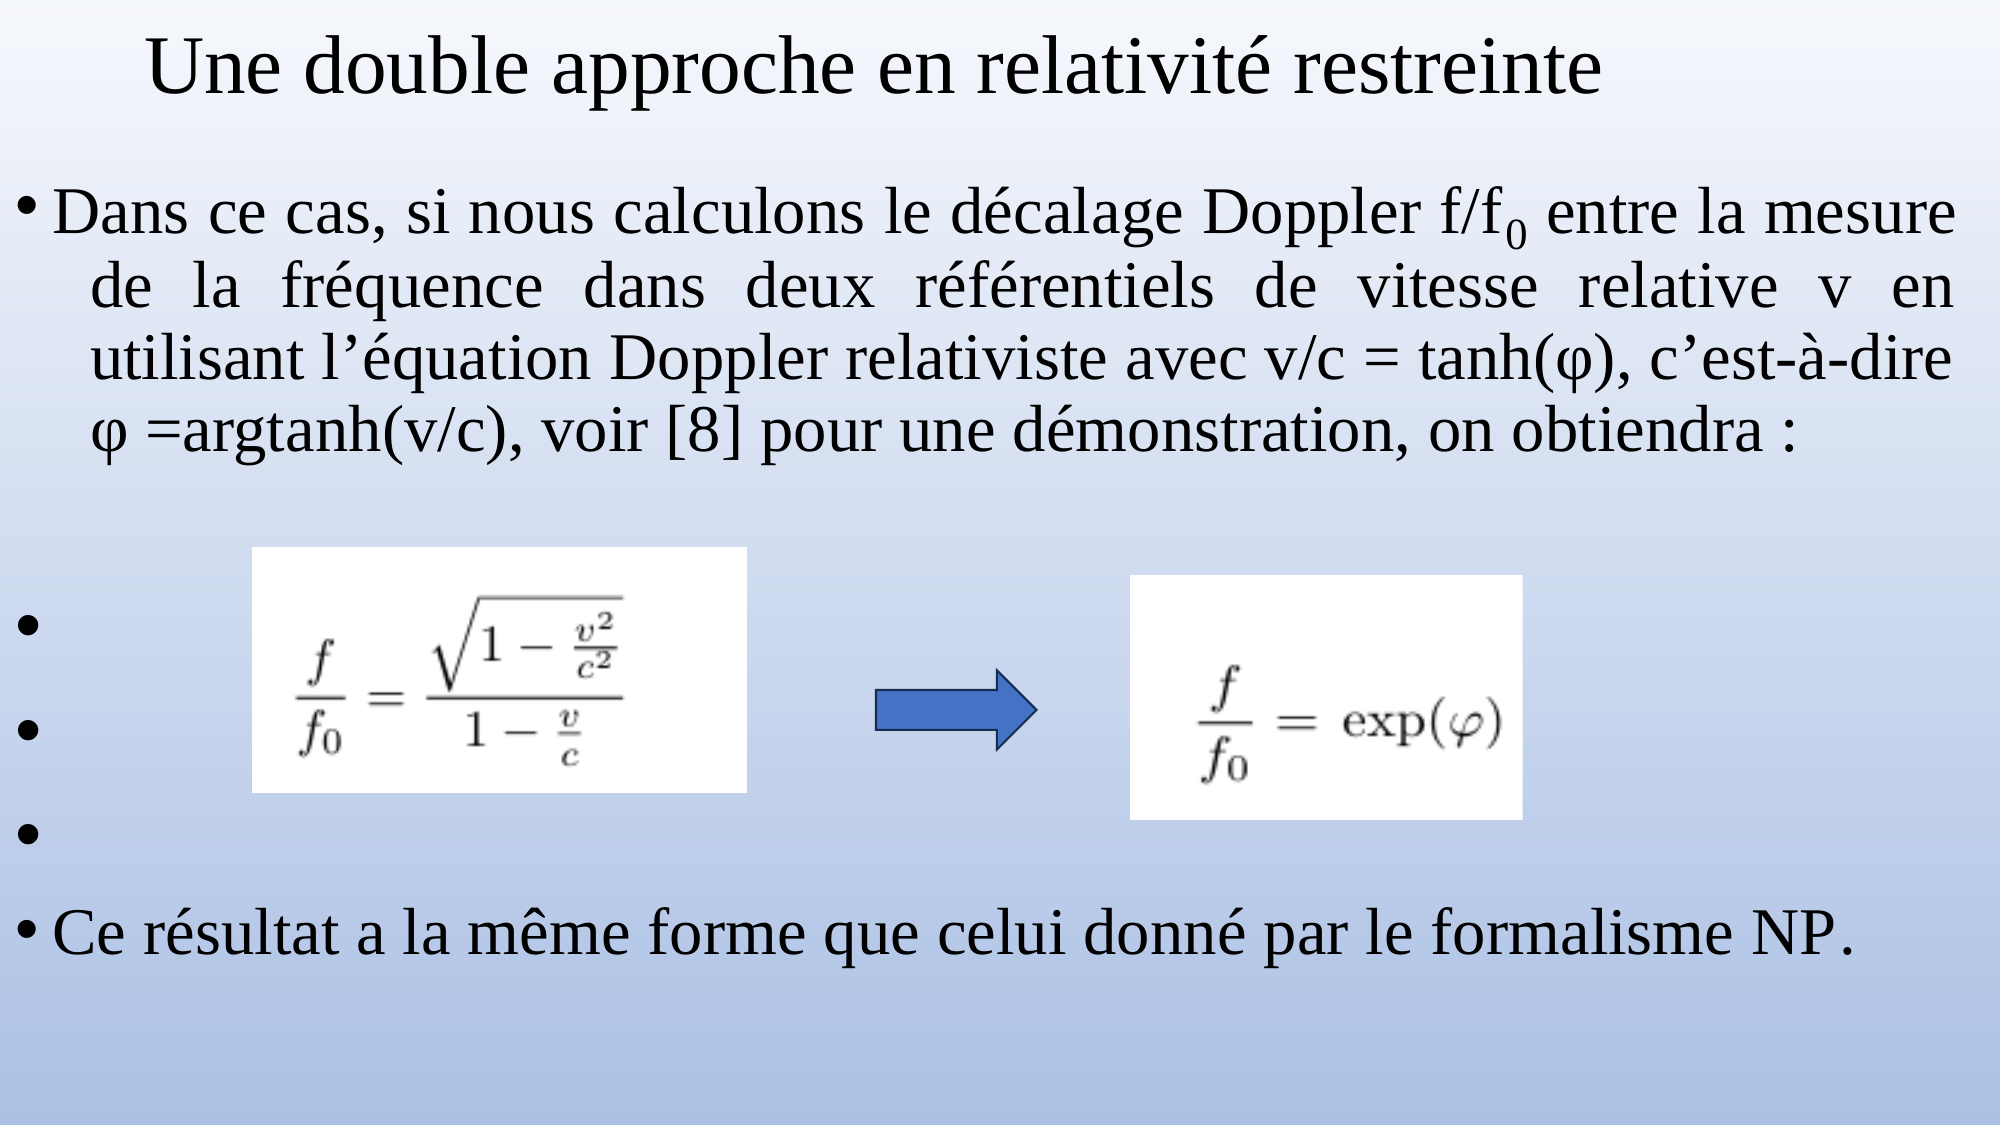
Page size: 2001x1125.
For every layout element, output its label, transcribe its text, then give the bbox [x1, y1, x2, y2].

text_box [876, 670, 1037, 750]
picture [1130, 575, 1523, 820]
title Une double approche en relativité restreinte [129, 0, 1667, 134]
list Dans ce cas, si nous calculons le décalage Doppler f/f0 entre la mesure de la fréquence dans deux référentiels de vitesse relative v en utilisant l’équation Doppler relativiste avec v/c = tanh(φ), c’est-à-dire φ =argtanh(v/c), voir [8] pour une démonstration, on obtiendra : Ce résultat a la même forme que celui donné par le formalisme NP. [0, 159, 1973, 1084]
picture [252, 547, 747, 793]
